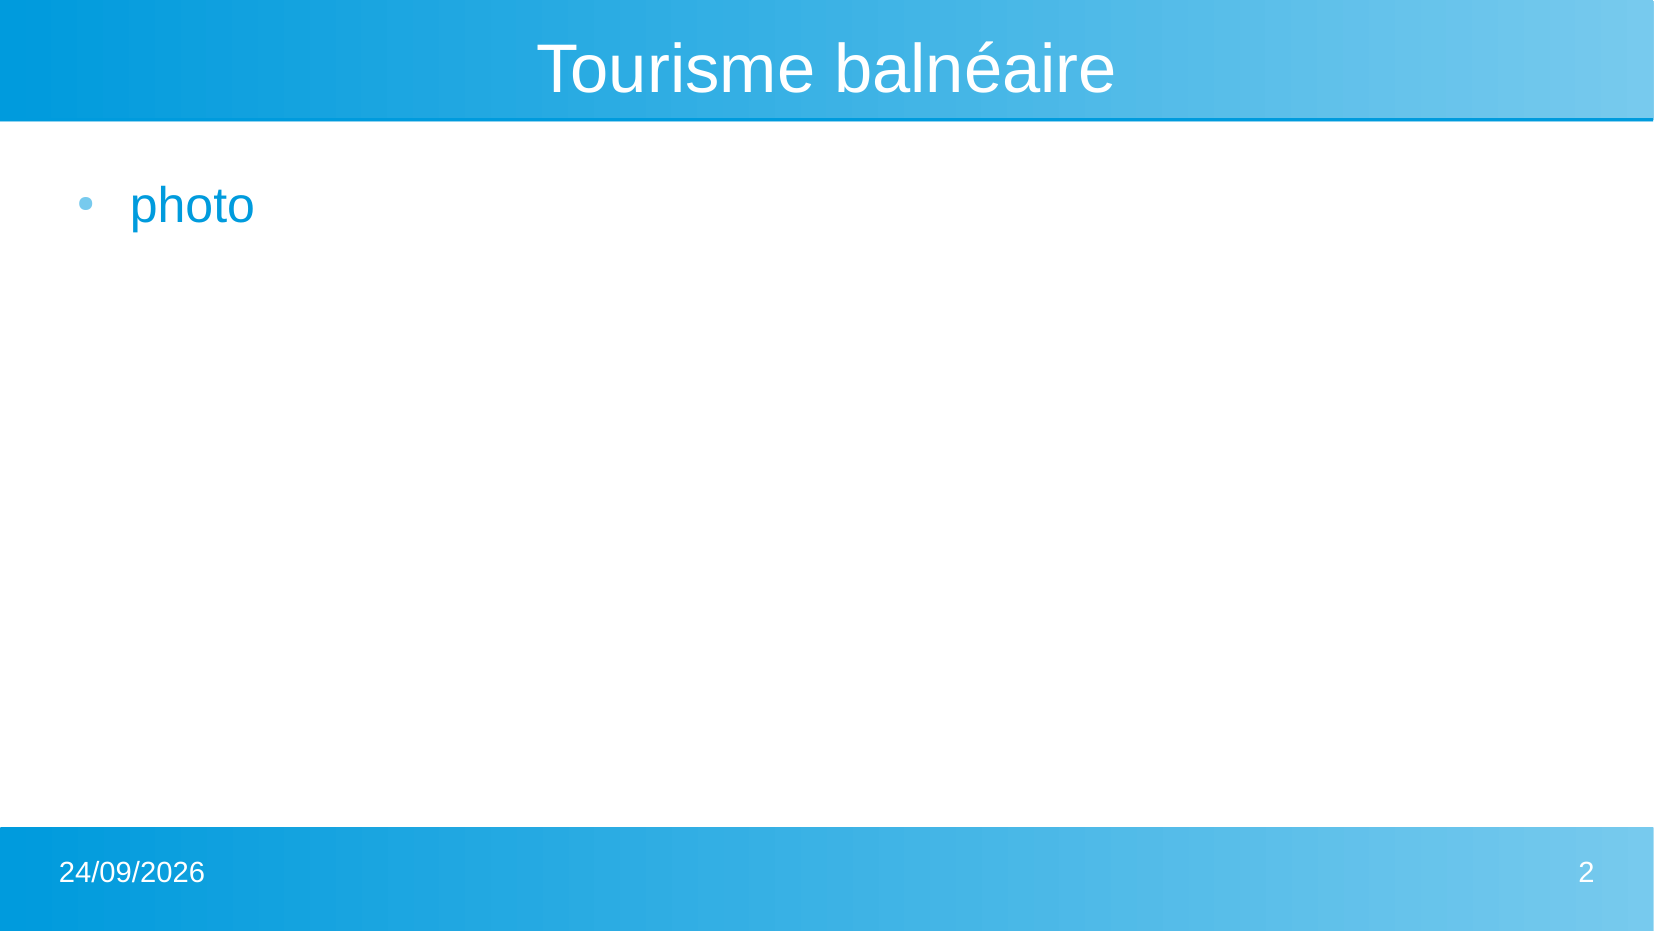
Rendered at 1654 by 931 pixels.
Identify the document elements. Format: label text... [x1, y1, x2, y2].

list photo [59, 177, 1595, 768]
title Tourisme balnéaire [59, 29, 1595, 108]
